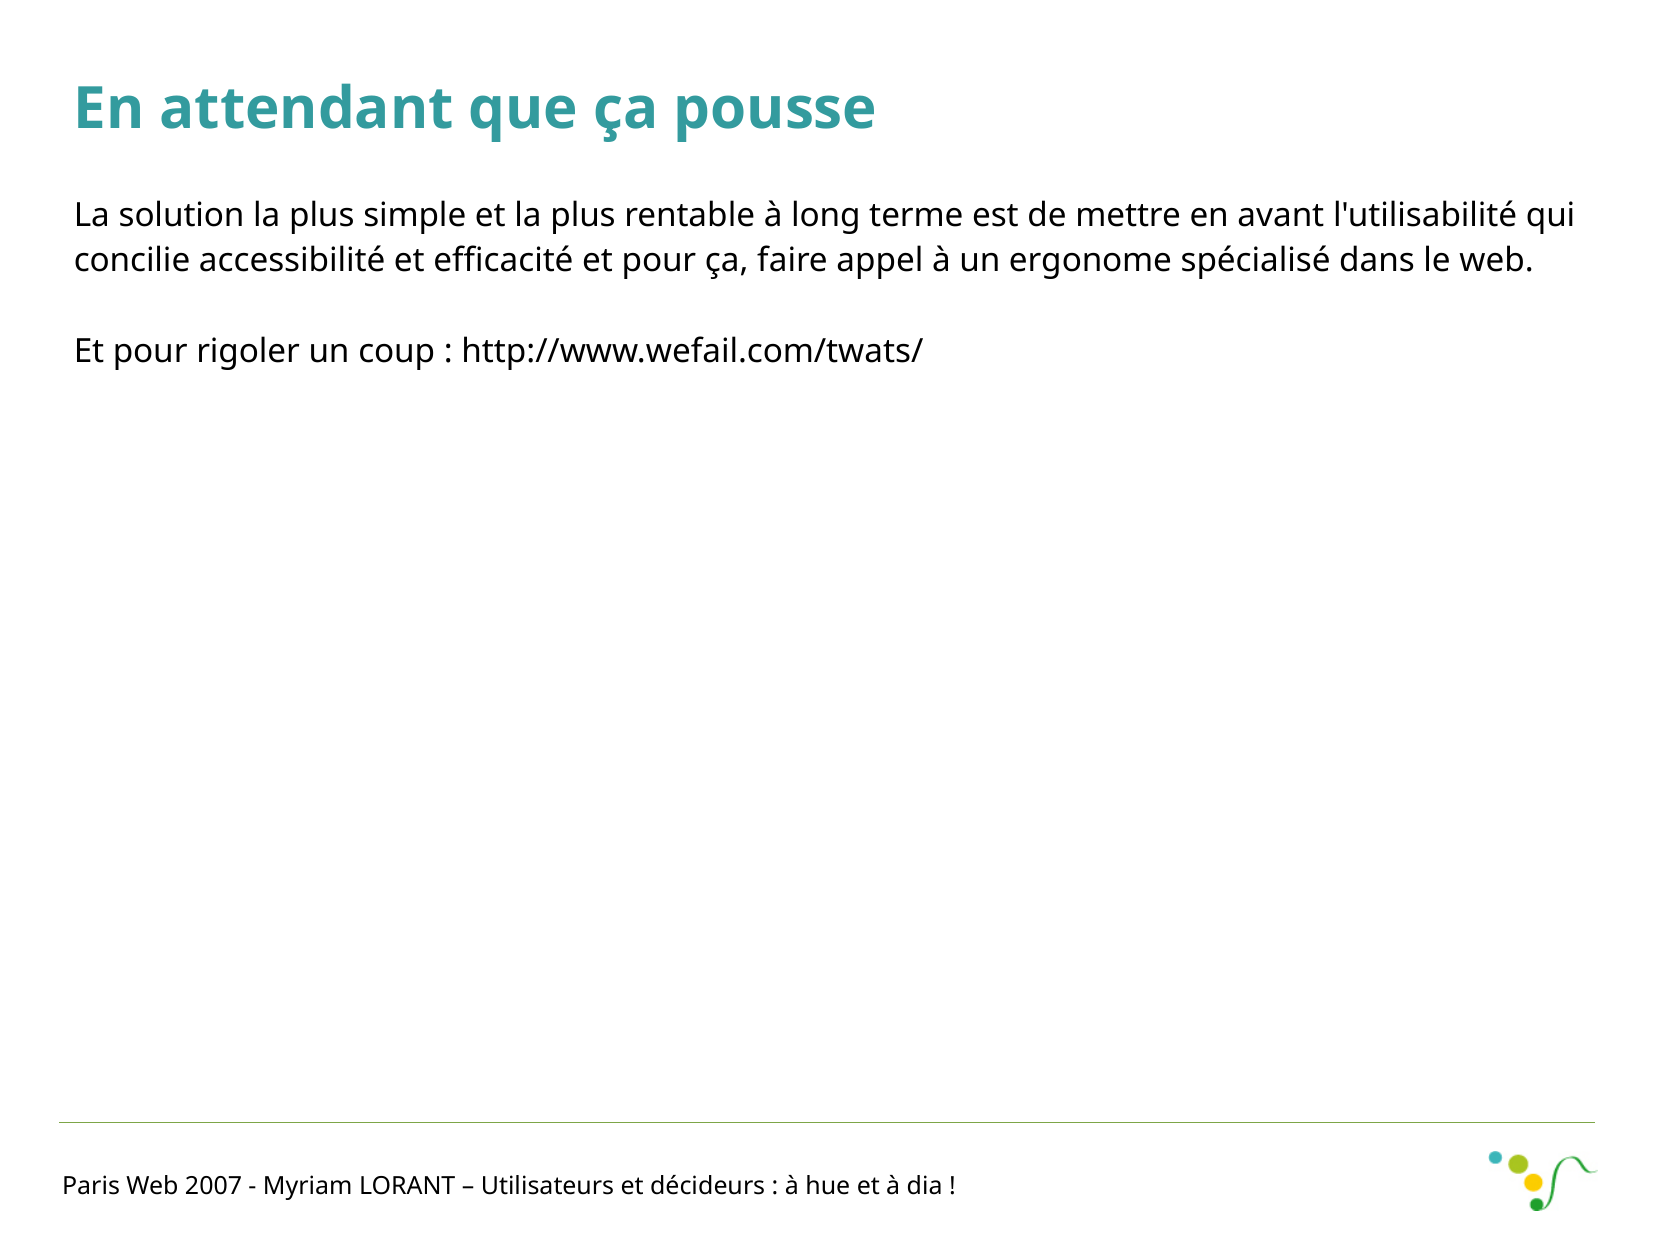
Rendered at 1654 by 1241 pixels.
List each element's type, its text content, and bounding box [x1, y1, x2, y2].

picture [1488, 1151, 1598, 1211]
text_box Paris Web 2007 - Myriam LORANT – Utilisateurs et décideurs : à hue et à dia ! [47, 1160, 1488, 1205]
text_box En attendant que ça pousse La solution la plus simple et la plus rentable à long terme est de mettre en avant l'utilisabilité qui concilie accessibilité et efficacité et pour ça, faire appel à un ergonome spécialisé dans le web. Et pour rigoler un coup : http://www.wefail.com/twats/ [59, 59, 1595, 382]
